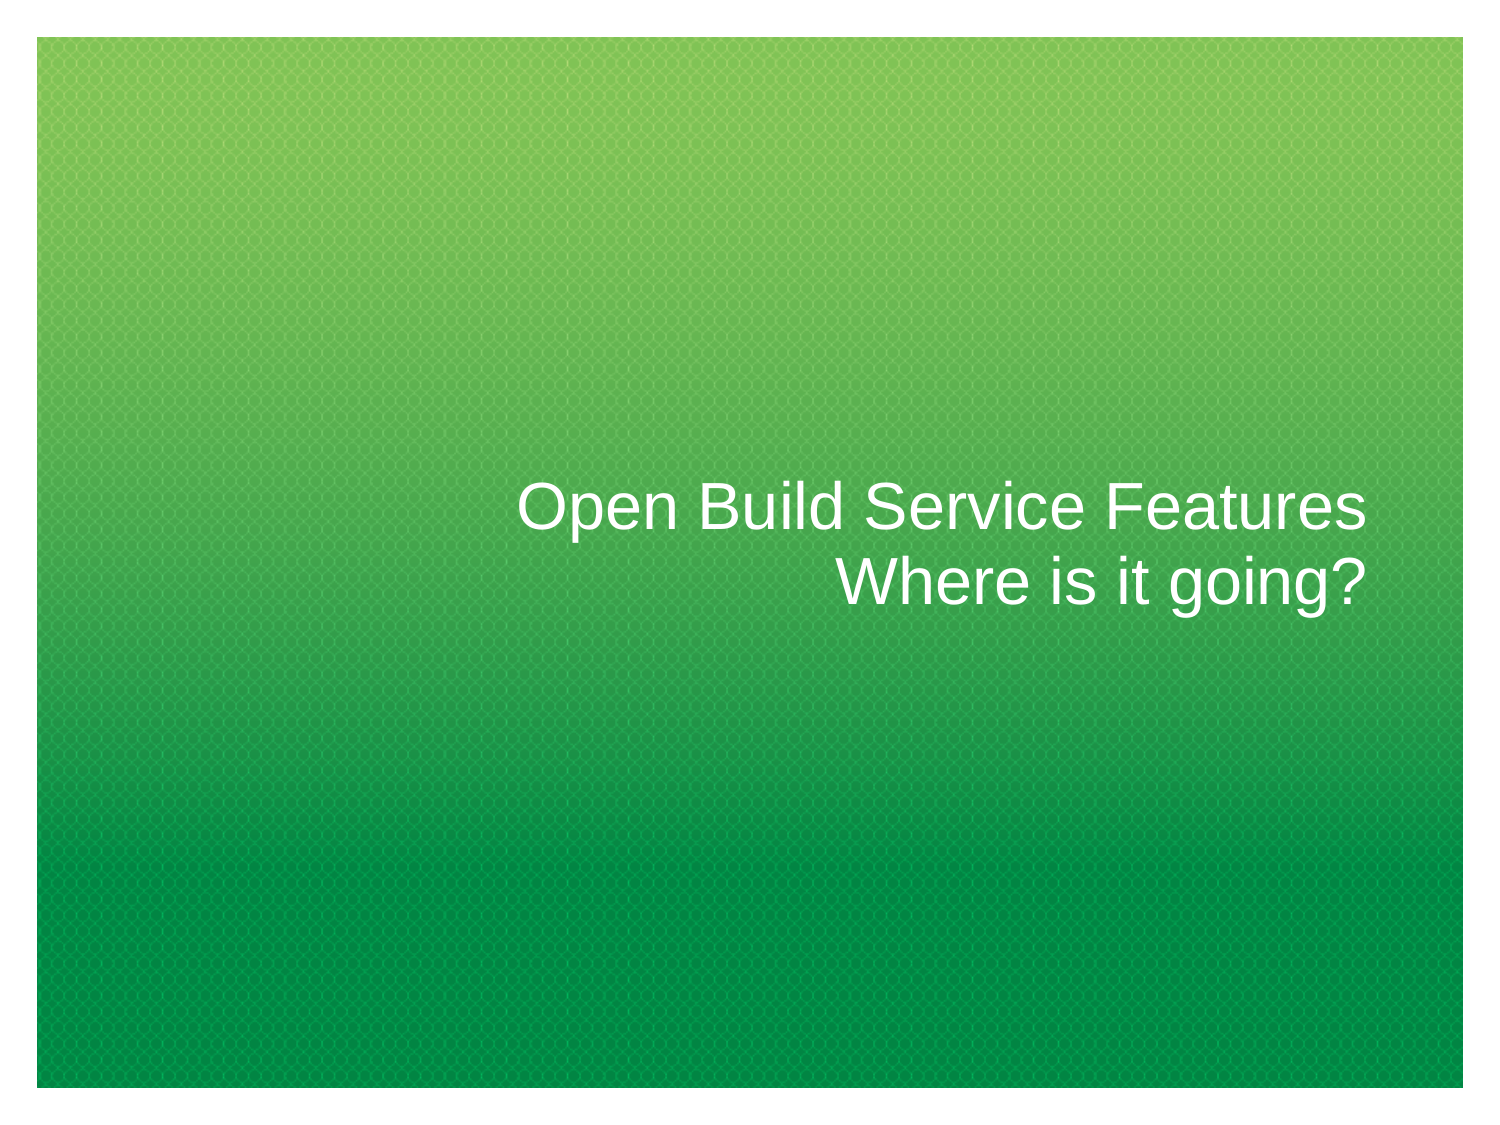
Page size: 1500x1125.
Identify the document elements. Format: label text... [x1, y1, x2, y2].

title Open Build Service Features Where is it going? [135, 450, 1369, 638]
picture [37, 37, 1463, 1088]
